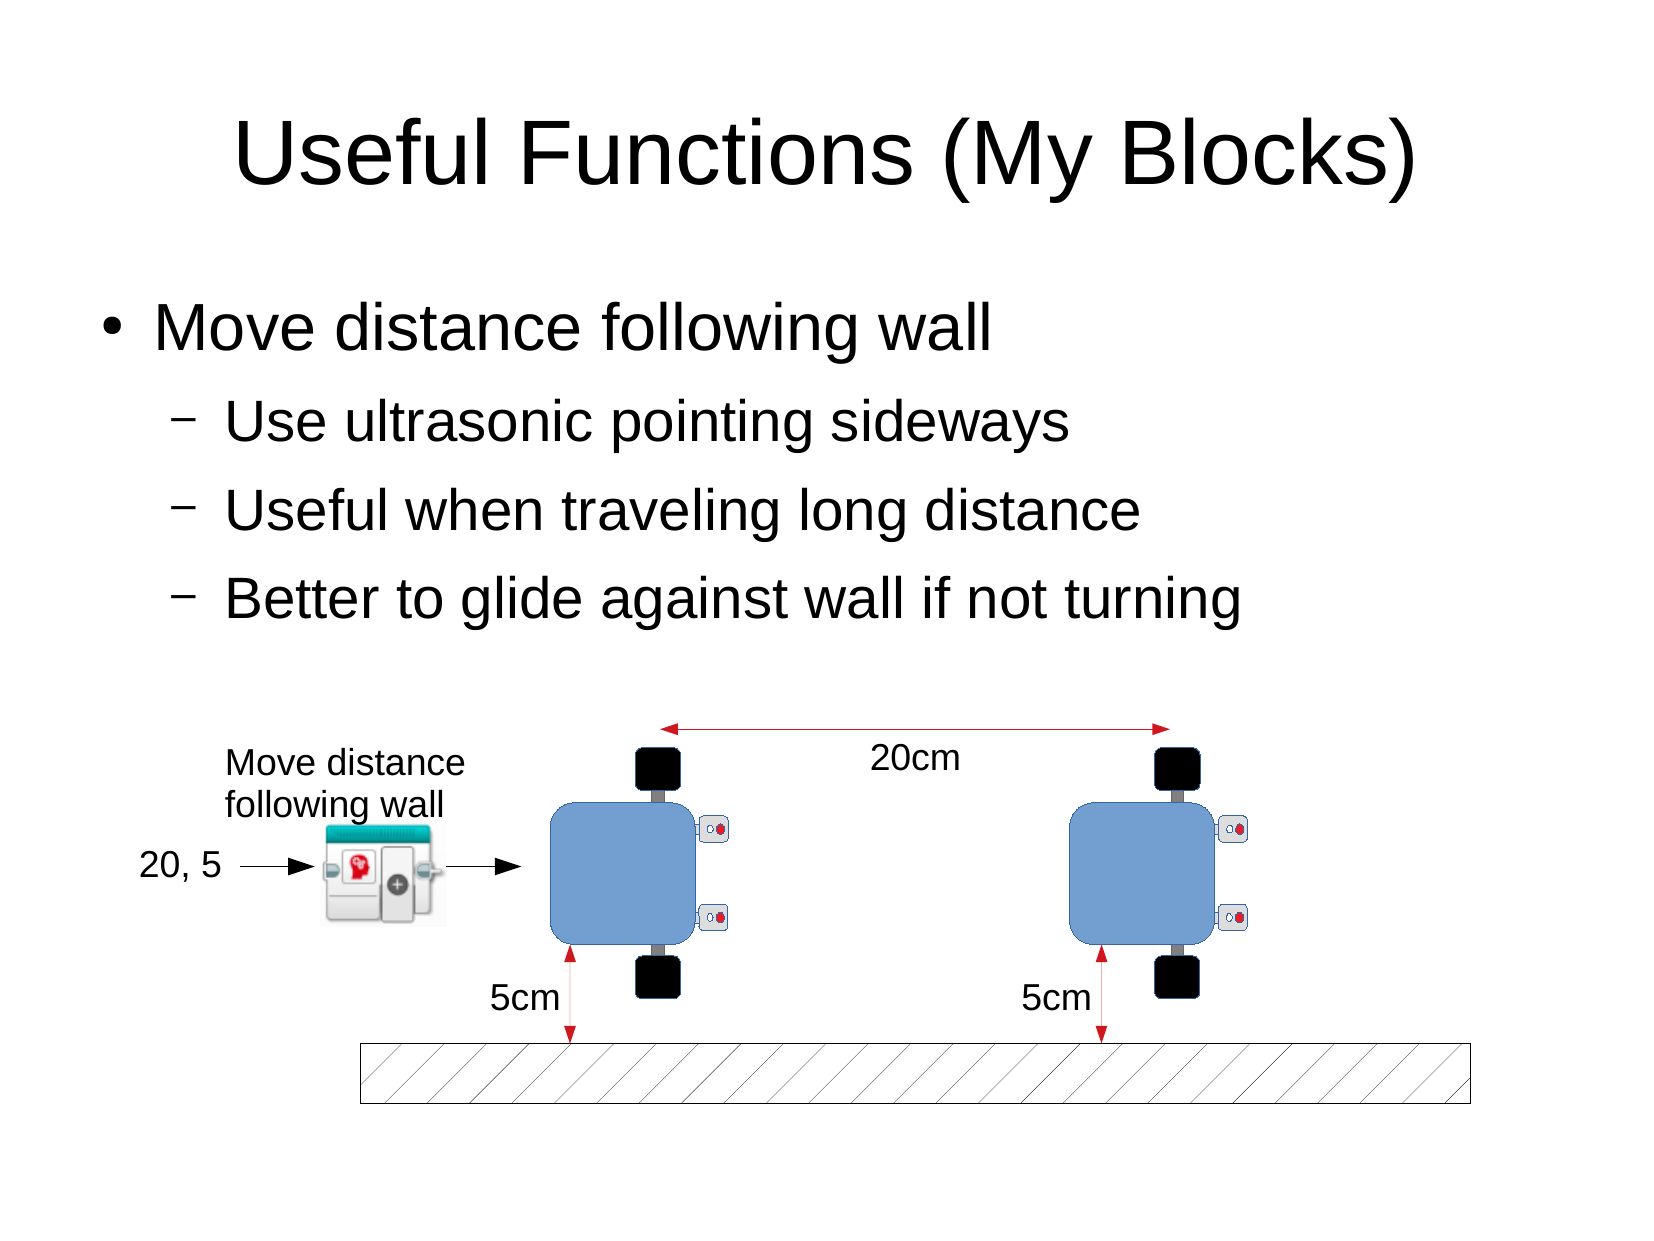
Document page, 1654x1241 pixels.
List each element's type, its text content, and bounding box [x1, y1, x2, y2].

text_box [360, 1043, 1471, 1104]
list Move distance following wall Use ultrasonic pointing sideways Useful when traveling long distance Better to glide against wall if not turning [82, 290, 1571, 1010]
title Useful Functions (My Blocks) [82, 49, 1571, 257]
text_box 5cm [1006, 968, 1142, 1068]
text_box 20, 5 [101, 836, 237, 894]
text_box Move distance following wall [210, 733, 496, 833]
text_box 5cm [475, 968, 611, 1068]
picture [320, 833, 447, 927]
text_box 20cm [855, 729, 991, 829]
text_box [550, 747, 729, 999]
text_box [1069, 747, 1248, 999]
